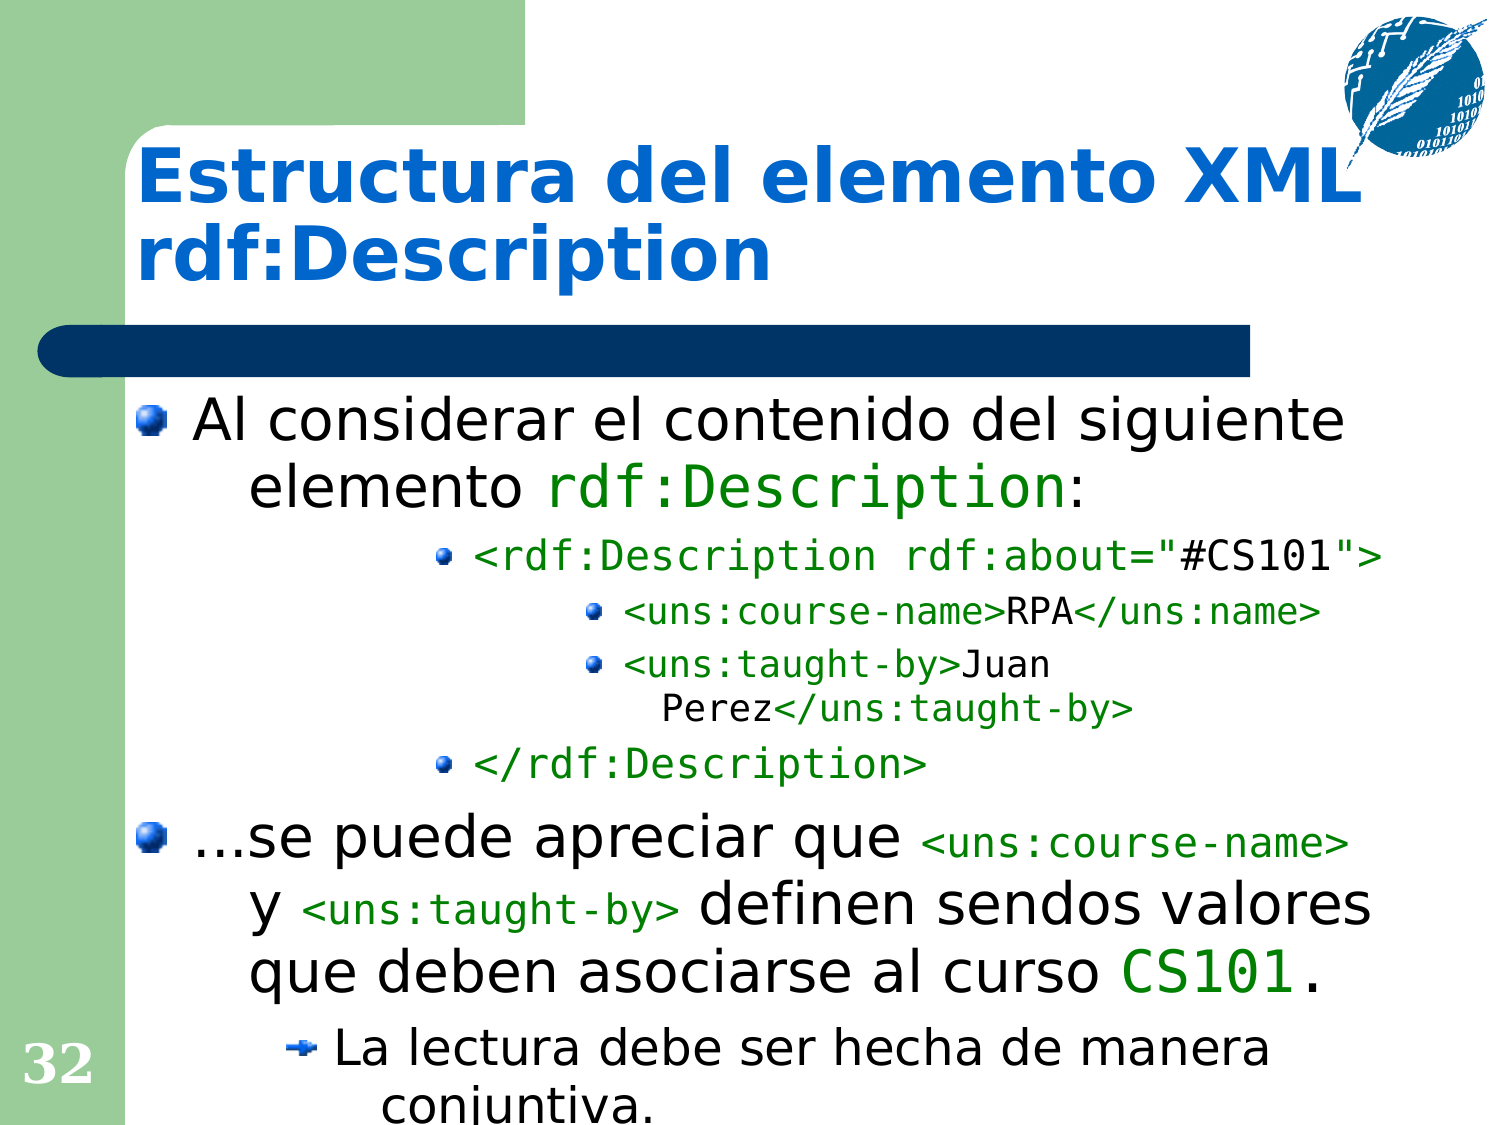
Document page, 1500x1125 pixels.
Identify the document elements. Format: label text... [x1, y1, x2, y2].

picture [1436, 127, 1450, 136]
picture [1433, 139, 1440, 147]
picture [1427, 138, 1431, 148]
picture [1341, 15, 1487, 172]
picture [1416, 140, 1425, 149]
title Estructura del elemento XML rdf:Description [135, 135, 1412, 301]
list Al considerar el contenido del siguiente elemento rdf:Description: <rdf:Description rdf:about="#CS101"> <uns:course-name>RPA</uns:name> <uns:taught-by>Juan Perez</uns:taught-by> </rdf:Description> ...se puede apreciar que <uns:course-name> y <uns:taught-by> definen sendos valores que deben asociarse al curso CS101. La lectura debe ser hecha de manera conjuntiva. [136, 386, 1399, 1096]
